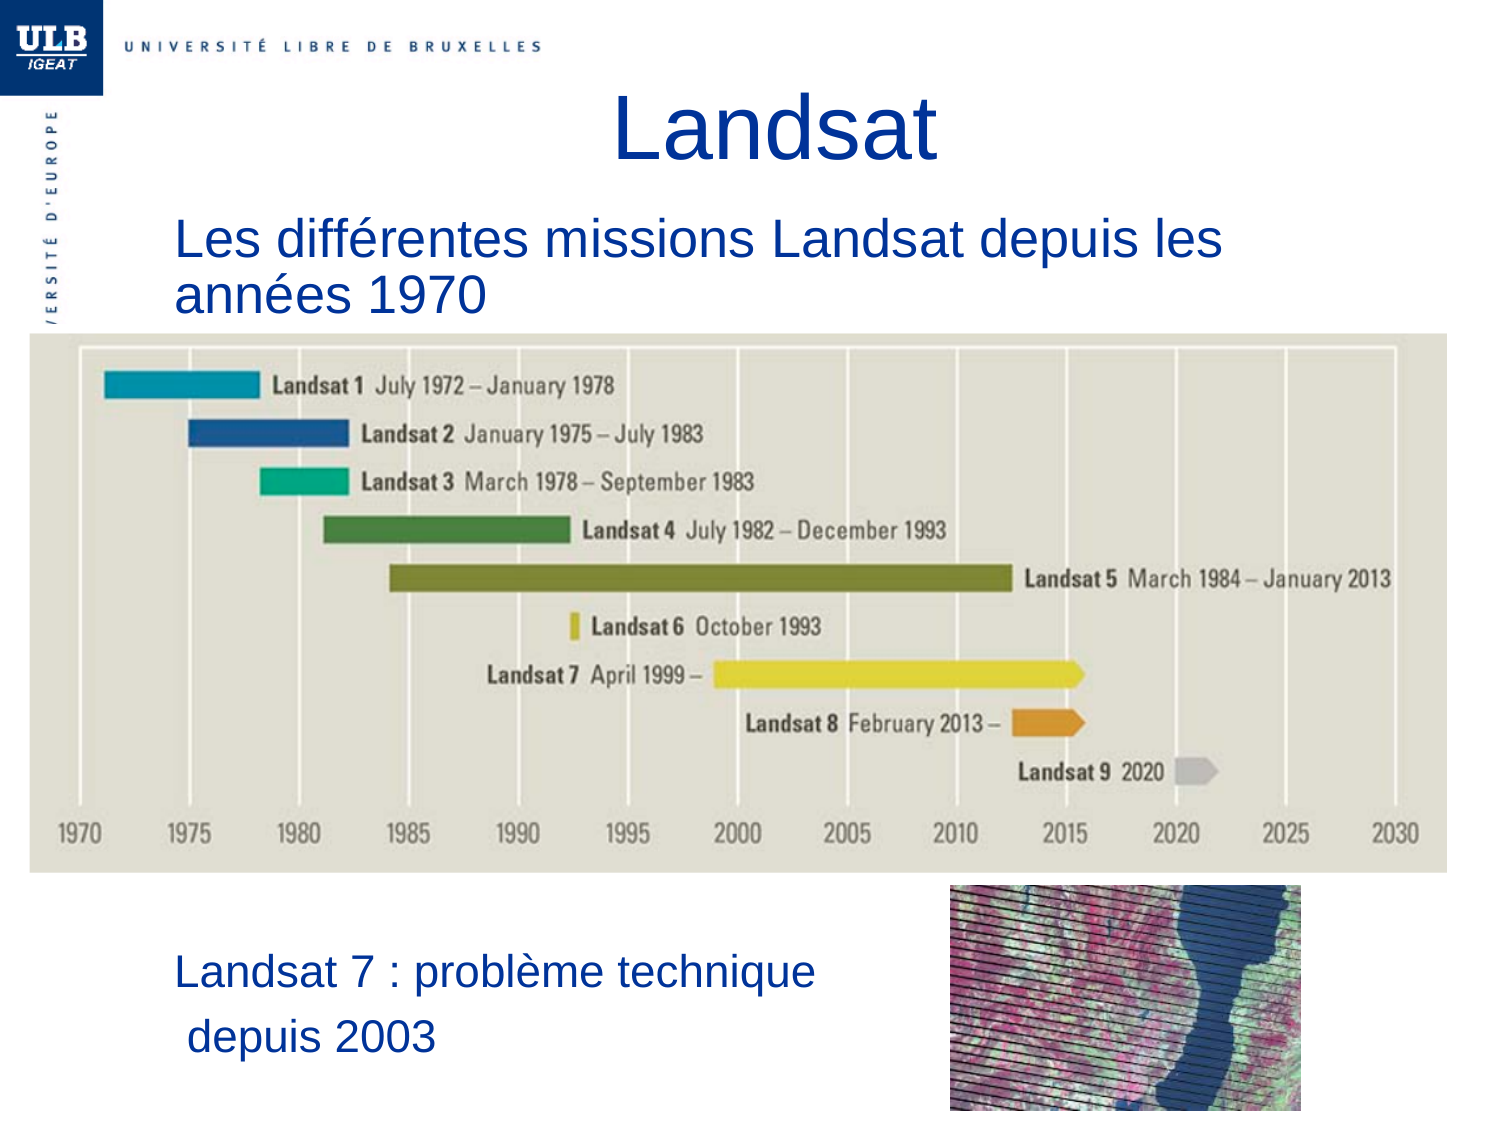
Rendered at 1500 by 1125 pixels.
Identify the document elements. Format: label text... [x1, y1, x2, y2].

list Les différentes missions Landsat depuis les années 1970 Landsat 7 : problème technique depuis 2003 [118, 212, 1410, 324]
list Les différentes missions Landsat depuis les années 1970 Landsat 7 : problème technique depuis 2003 [118, 886, 1410, 1125]
picture [0, 0, 1500, 1125]
title Landsat [129, 45, 1421, 218]
